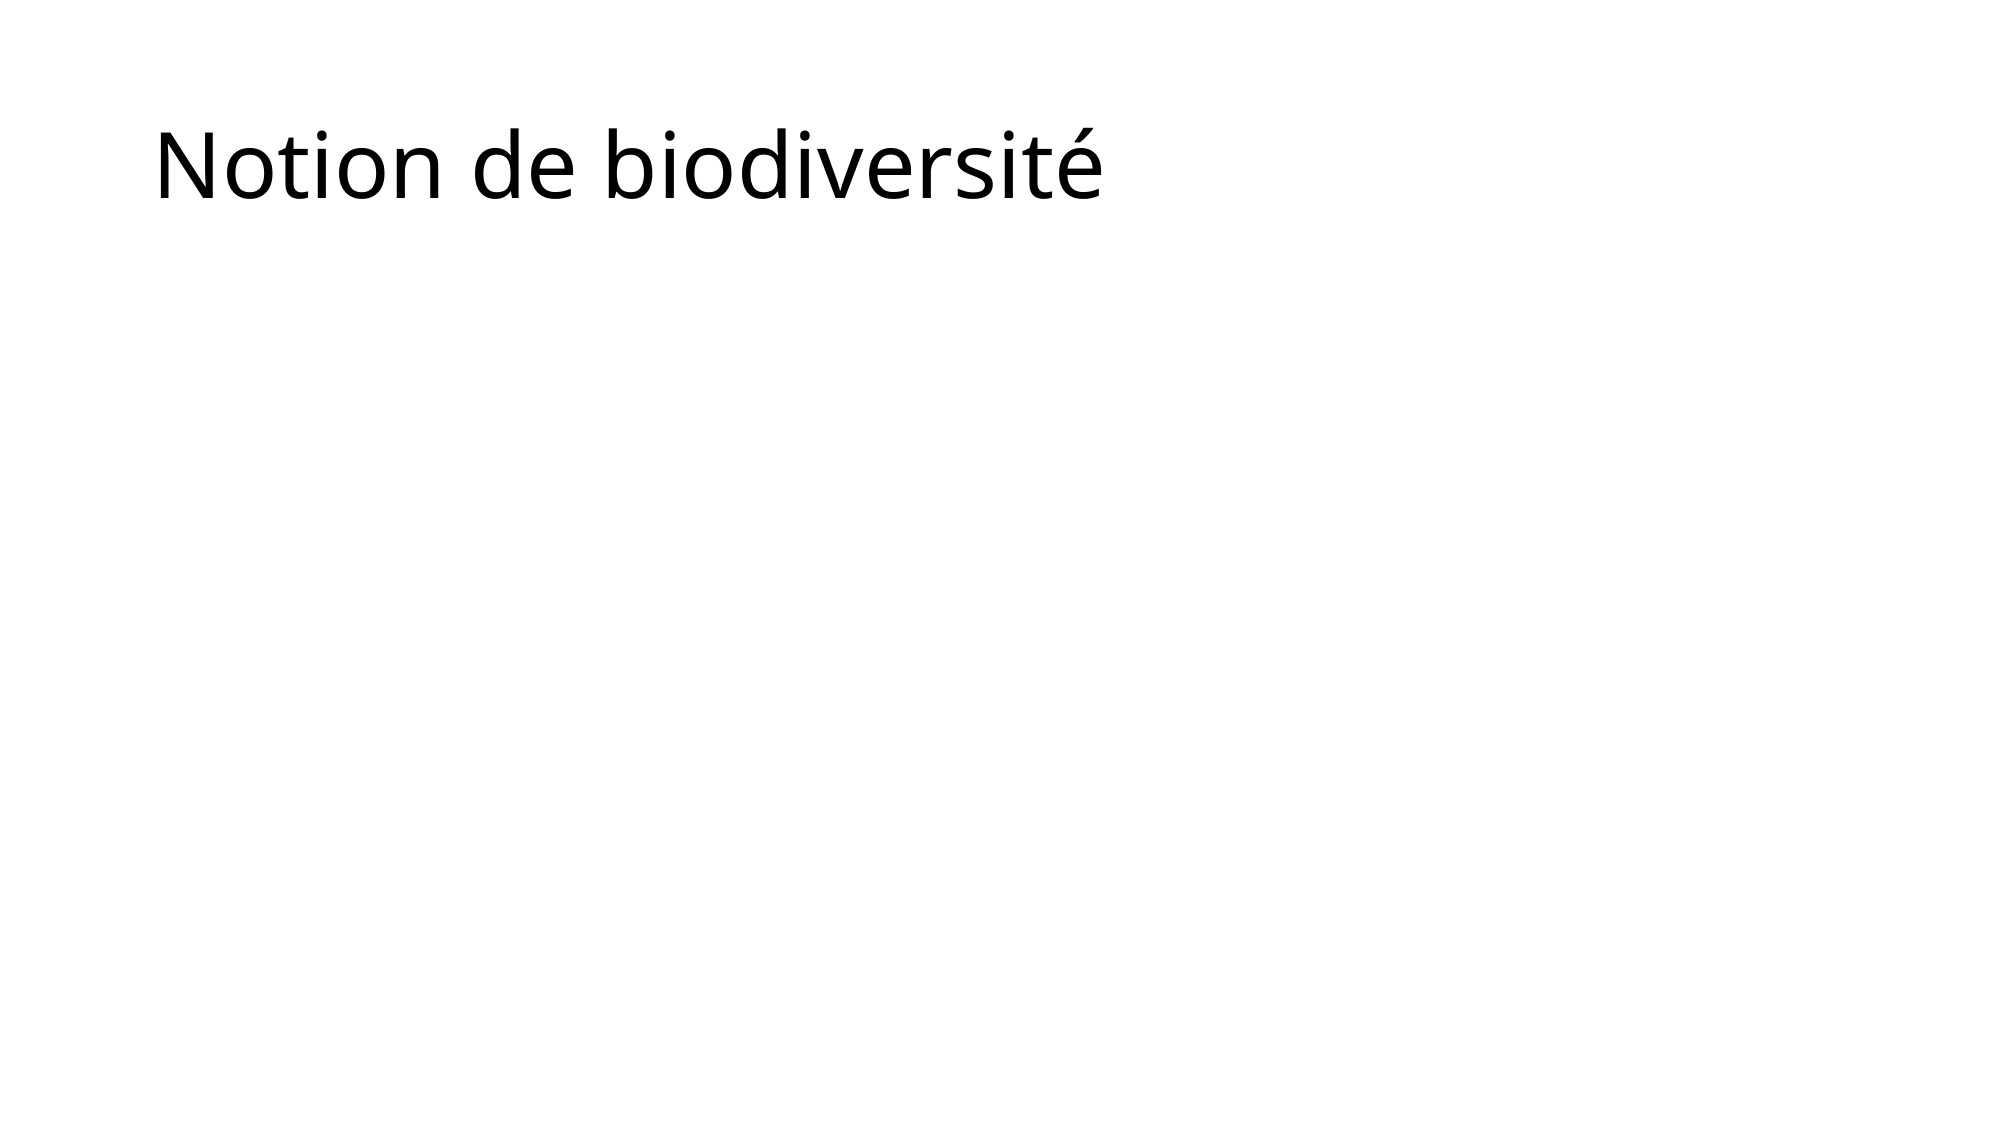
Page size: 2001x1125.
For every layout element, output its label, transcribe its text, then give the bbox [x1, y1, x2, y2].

title Notion de biodiversité [137, 59, 1863, 278]
